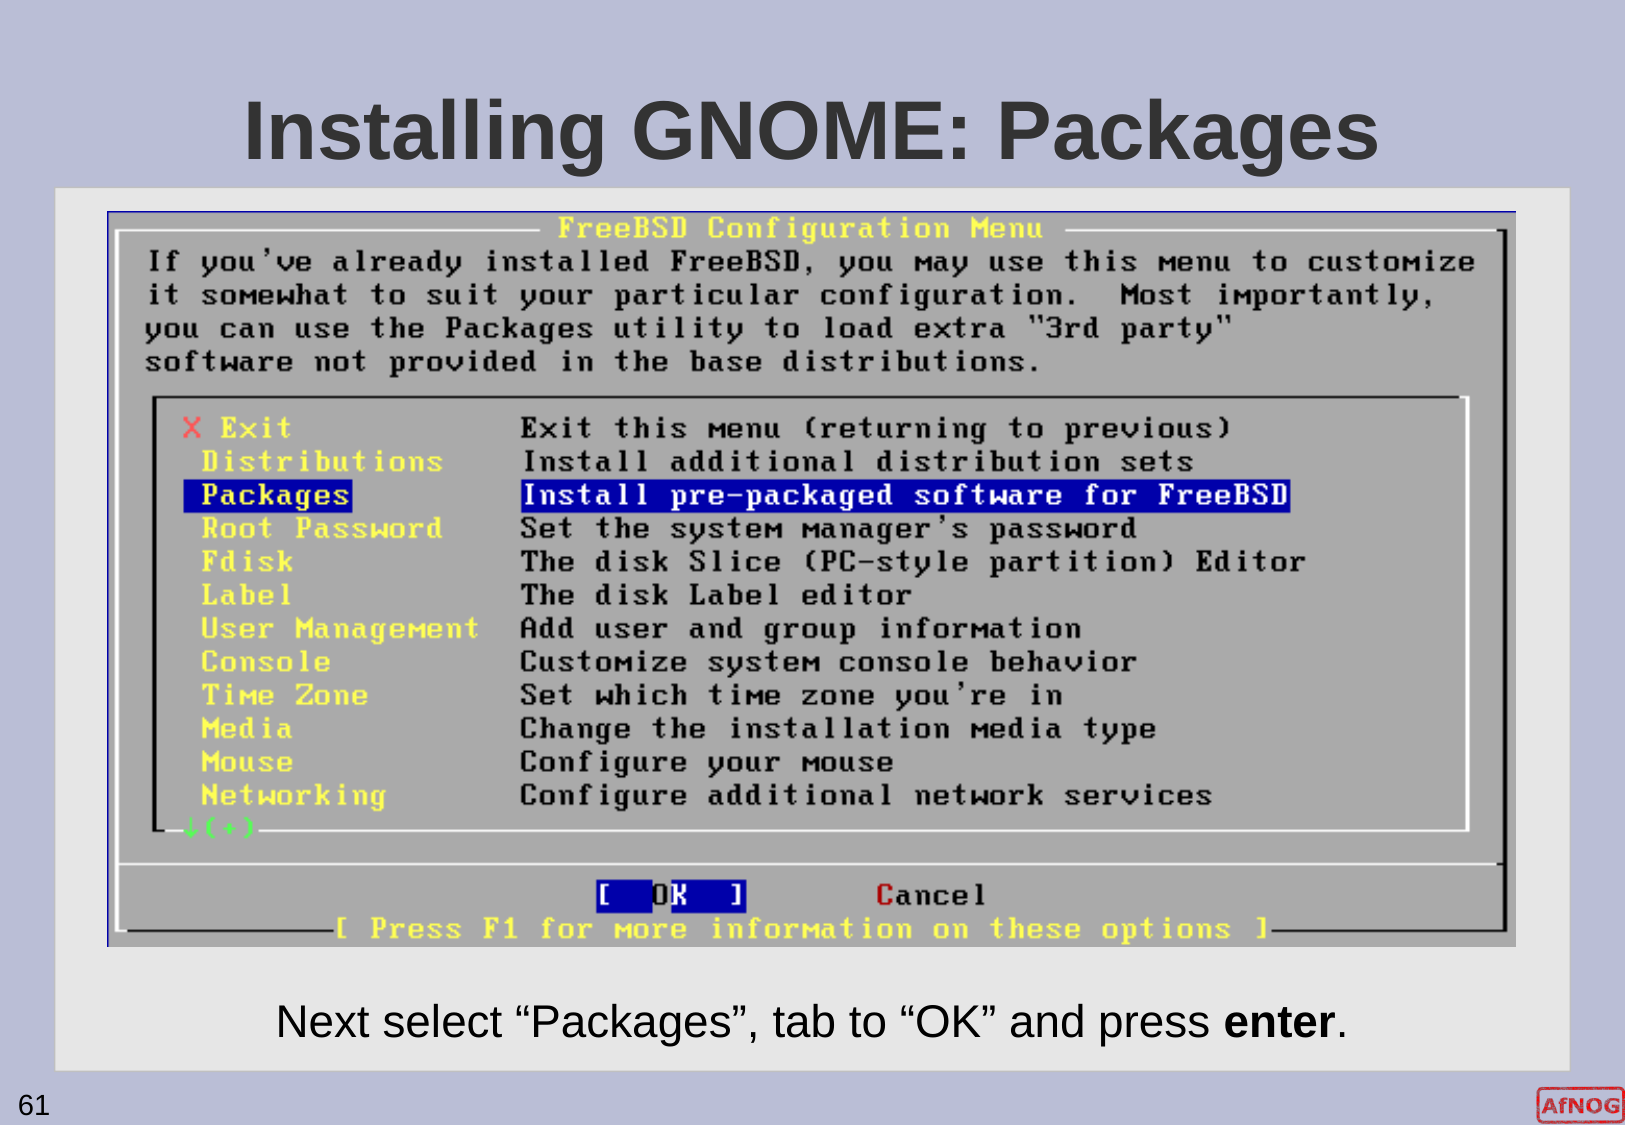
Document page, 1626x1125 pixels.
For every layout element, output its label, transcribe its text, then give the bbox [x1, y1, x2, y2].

text_box Next select “Packages”, tab to “OK” and press enter. [118, 987, 1506, 1054]
picture [1535, 1085, 1626, 1125]
title Installing GNOME: Packages [54, 51, 1571, 207]
picture [107, 211, 1516, 947]
